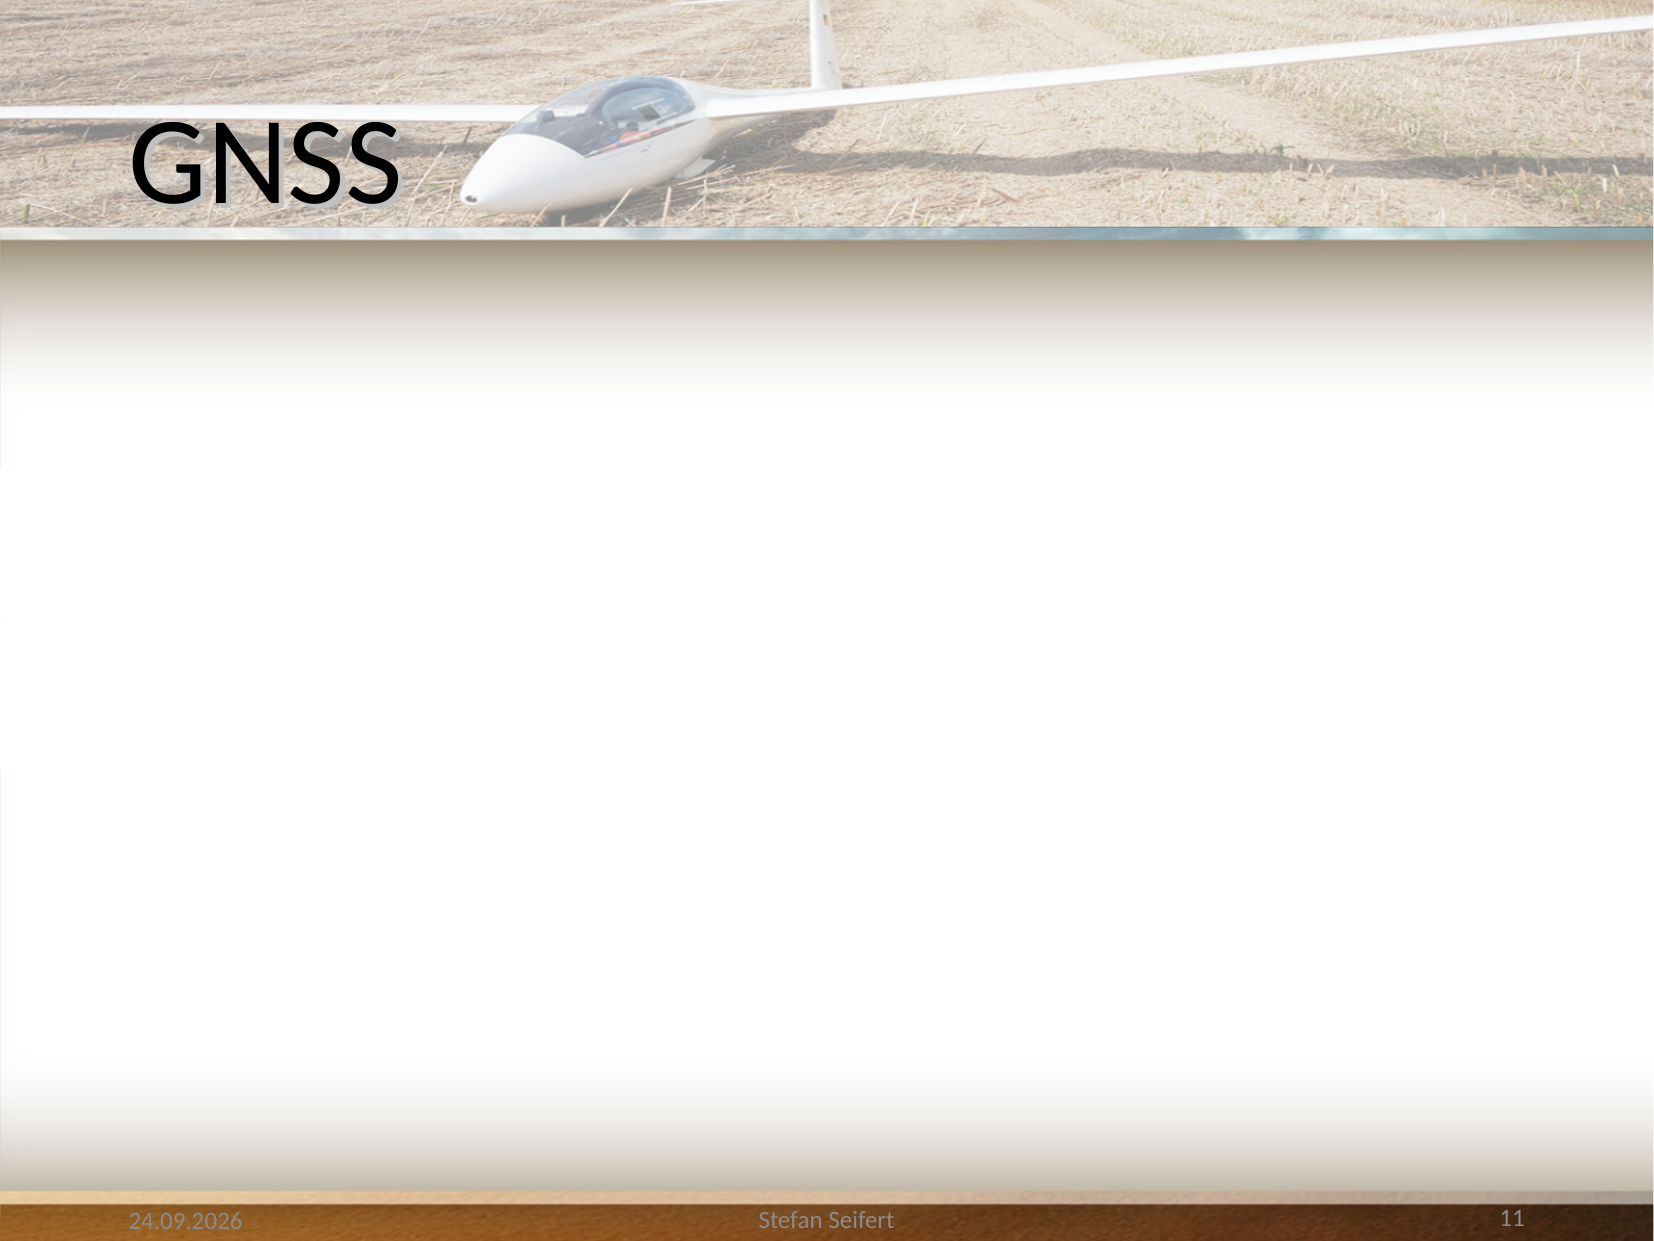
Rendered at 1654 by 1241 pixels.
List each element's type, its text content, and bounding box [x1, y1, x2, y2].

slide_number <number> [1167, 1192, 1540, 1241]
picture [0, 0, 1654, 1241]
slide_number 26.02.2015 [113, 1192, 486, 1241]
footer Stefan Seifert [547, 1192, 1106, 1241]
title GNSS [113, 33, 1540, 273]
